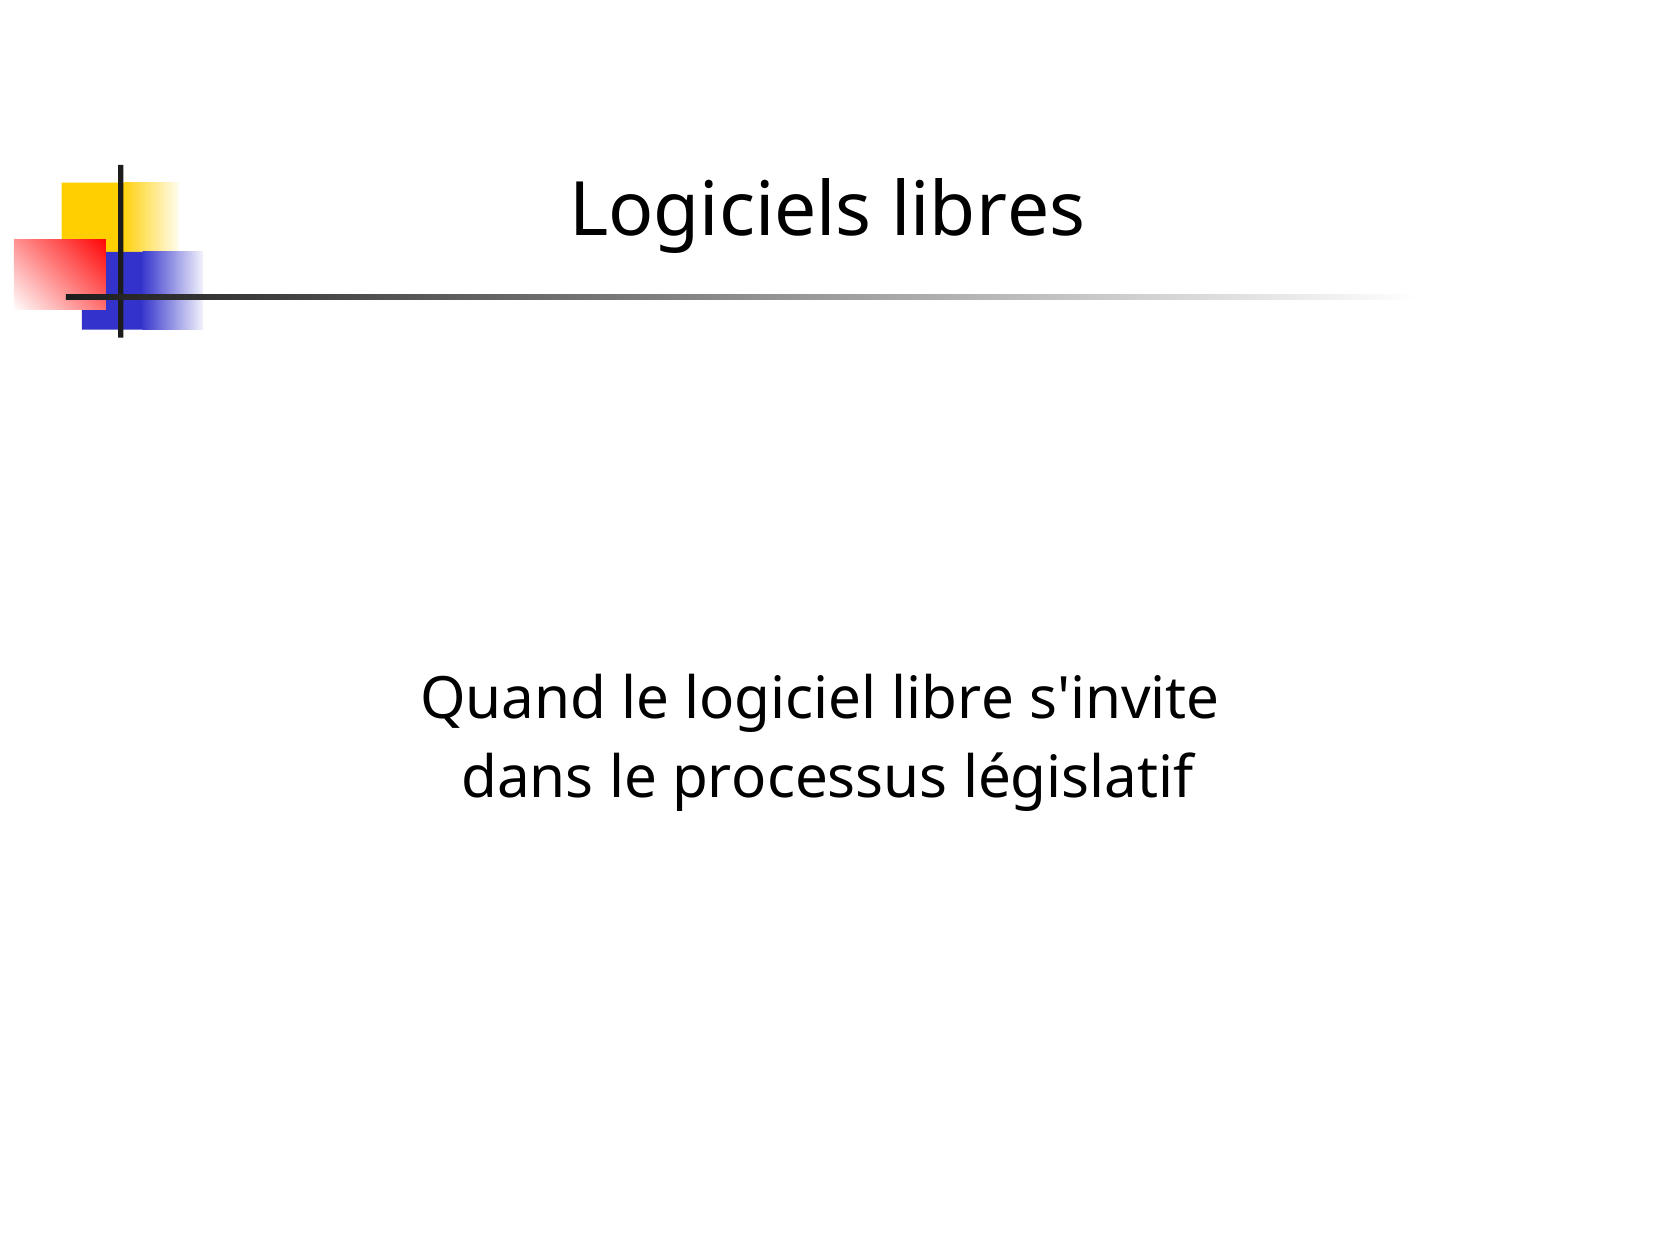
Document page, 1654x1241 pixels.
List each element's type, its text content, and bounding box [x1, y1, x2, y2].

subtitle Quand le logiciel libre s'invite dans le processus législatif [121, 352, 1534, 1119]
title Logiciels libres [121, 110, 1534, 303]
